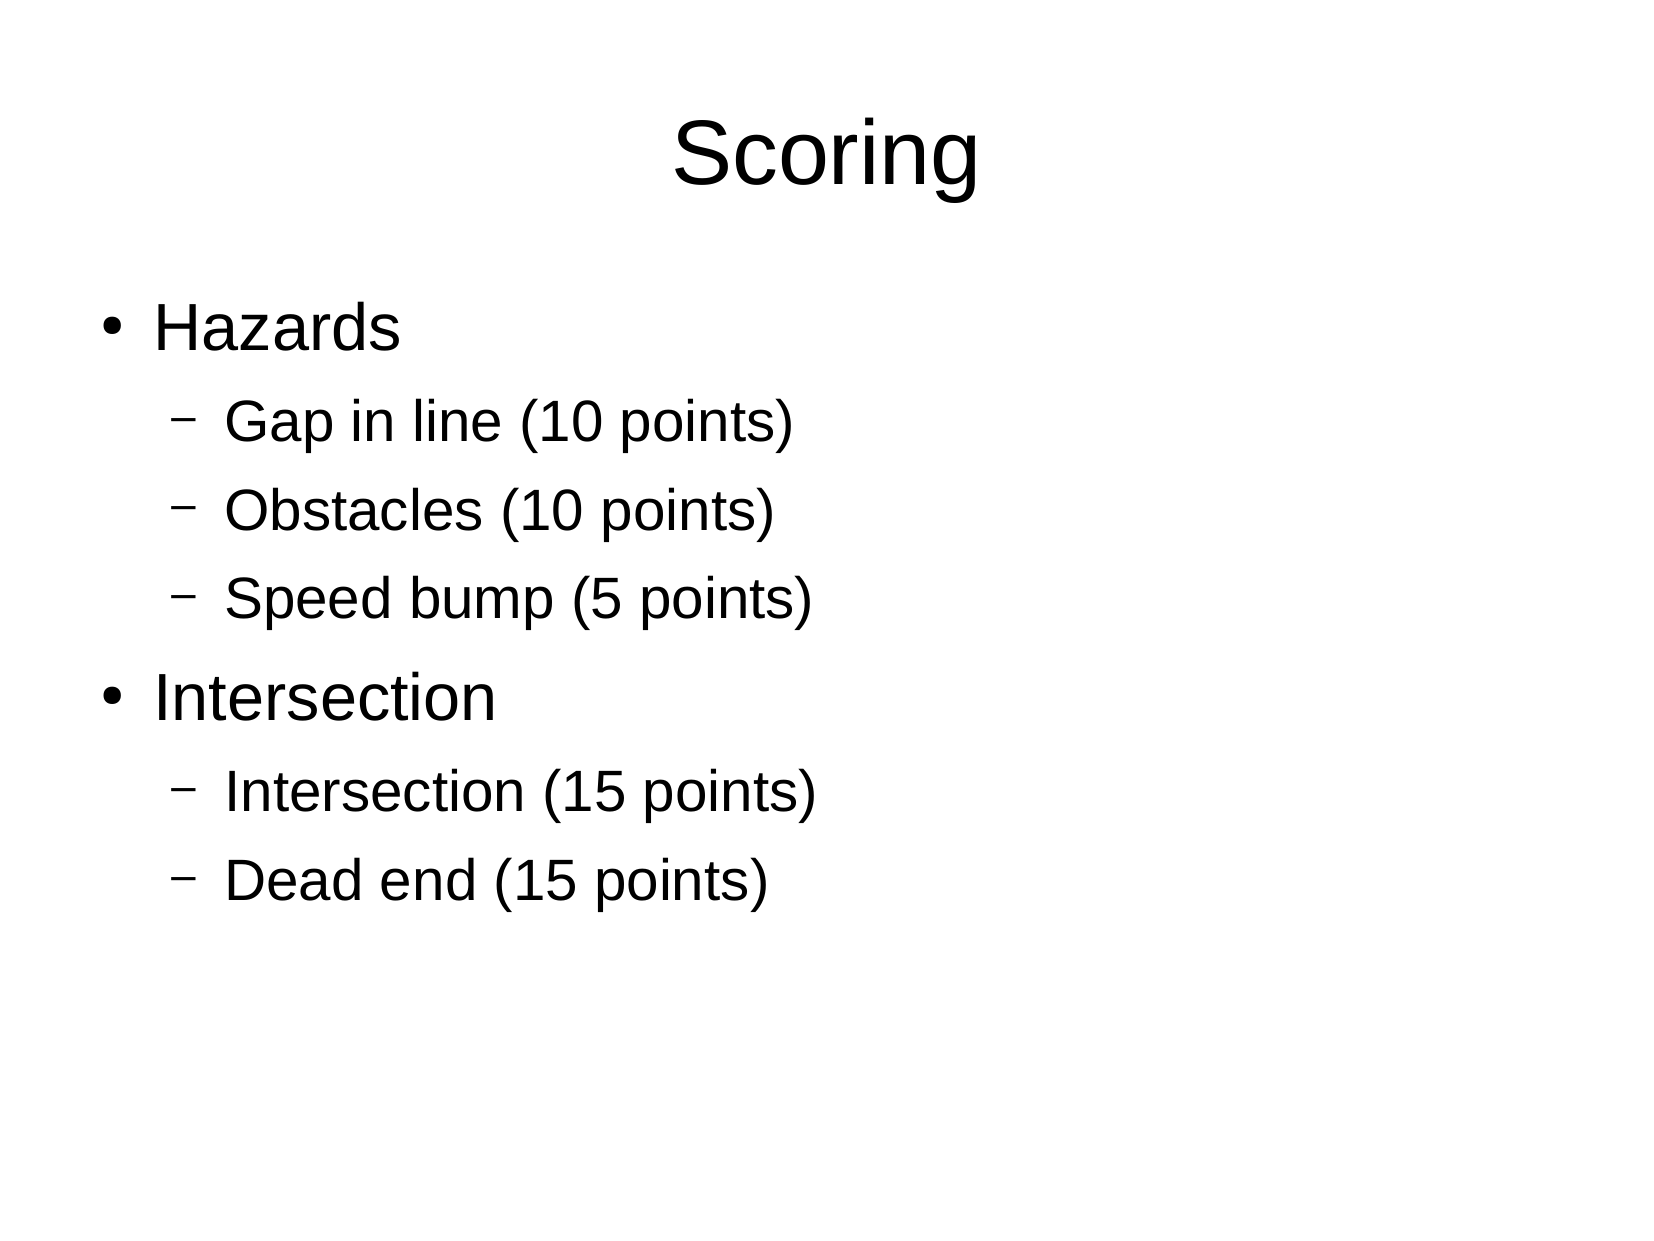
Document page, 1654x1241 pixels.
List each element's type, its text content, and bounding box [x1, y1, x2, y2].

title Scoring [82, 49, 1571, 257]
list Hazards Gap in line (10 points) Obstacles (10 points) Speed bump (5 points) Intersection Intersection (15 points) Dead end (15 points) [82, 290, 1571, 1010]
